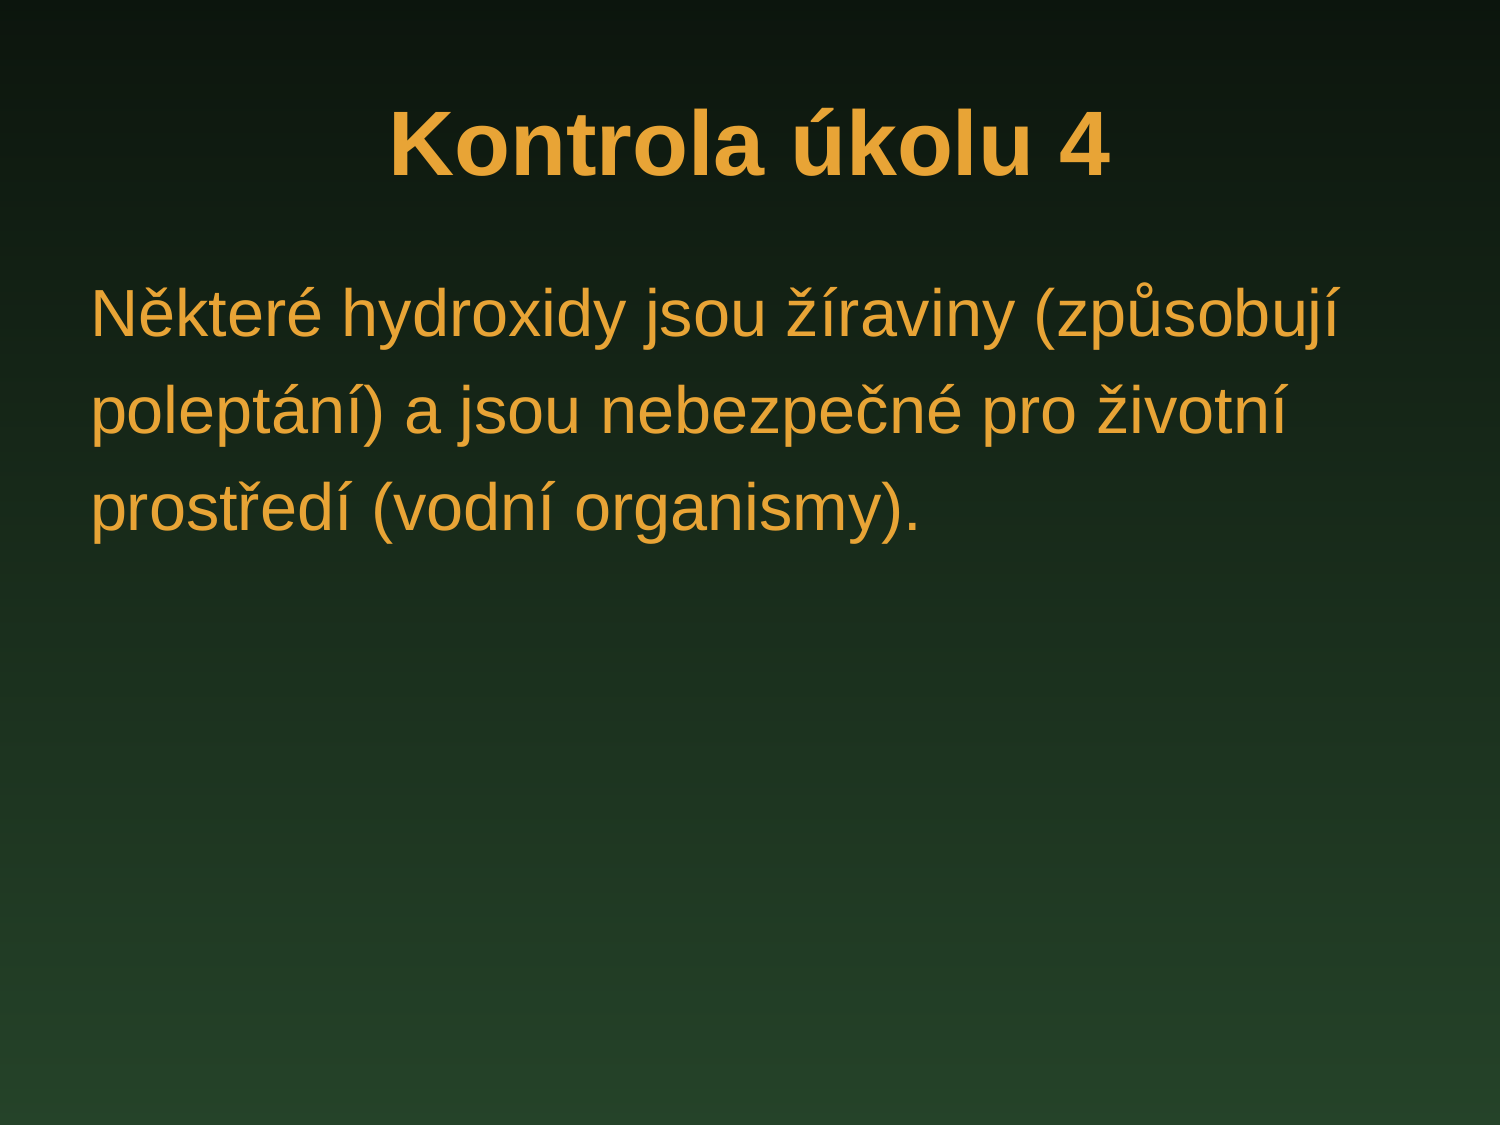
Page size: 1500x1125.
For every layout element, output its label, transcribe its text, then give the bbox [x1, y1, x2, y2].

list Některé hydroxidy jsou žíraviny (způsobují poleptání) a jsou nebezpečné pro životní prostředí (vodní organismy). [75, 262, 1426, 1006]
title Kontrola úkolu 4 [75, 45, 1426, 233]
